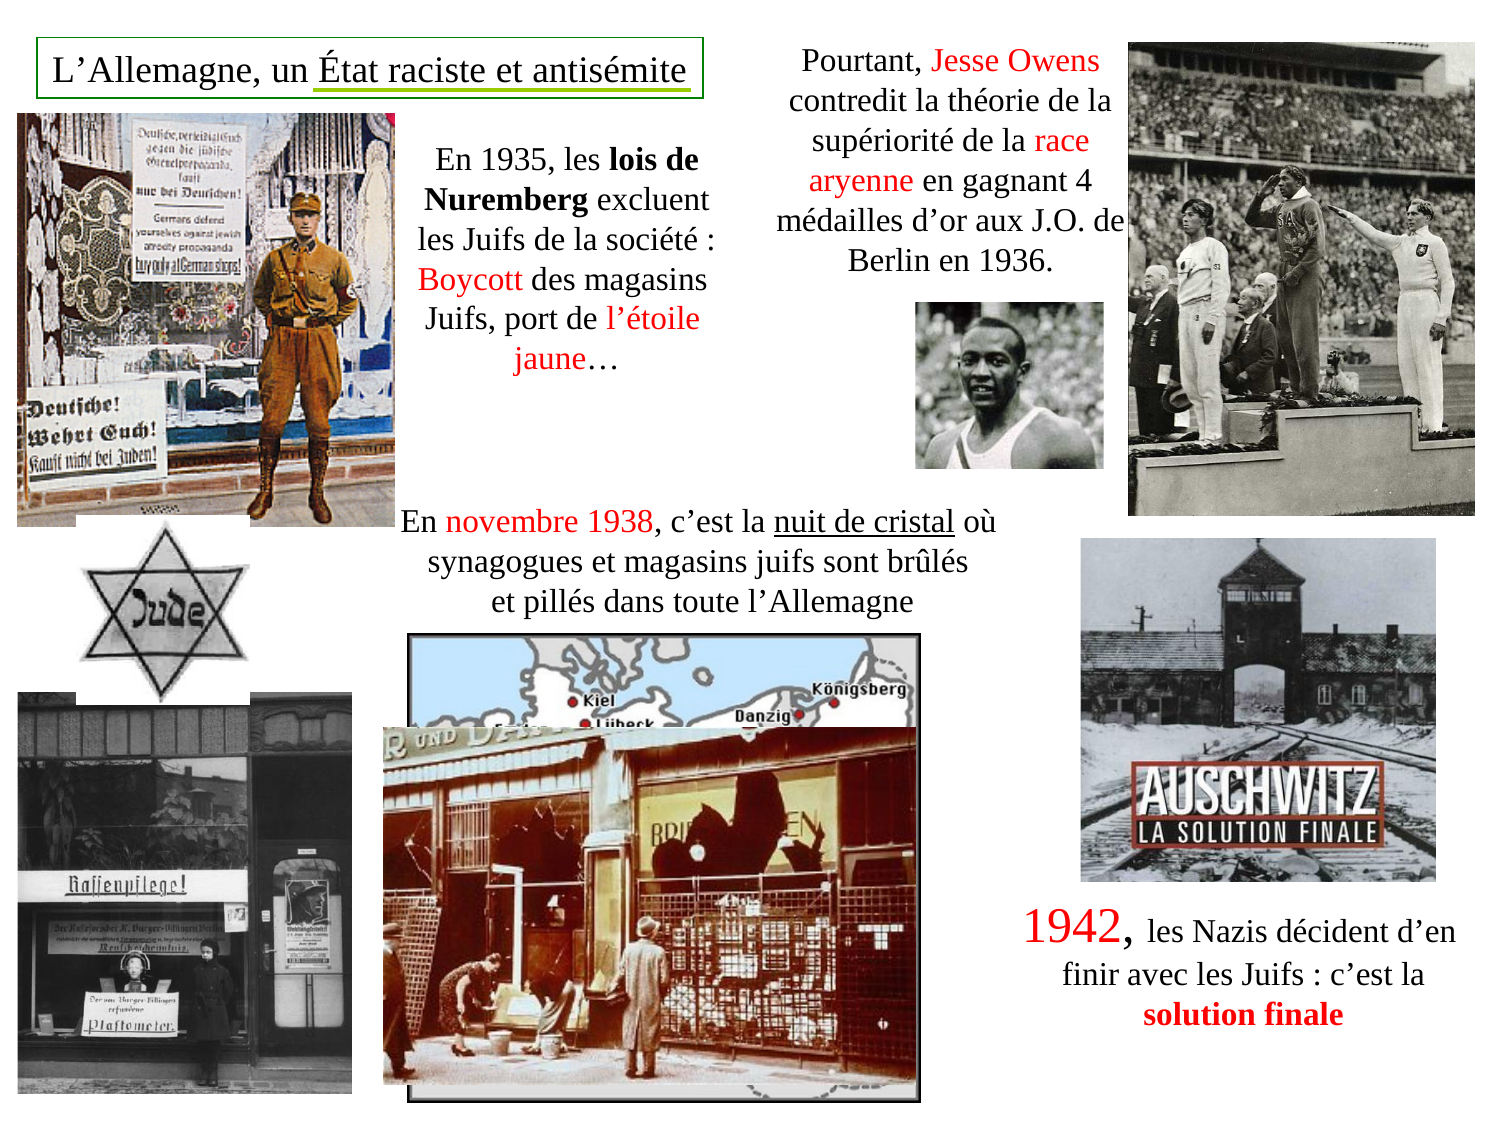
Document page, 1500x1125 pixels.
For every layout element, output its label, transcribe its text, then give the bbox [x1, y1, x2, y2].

picture [1128, 42, 1475, 516]
text_box En 1935, les lois de Nuremberg excluent les Juifs de la société : Boycott des magasins Juifs, port de l’étoile jaune… [402, 129, 732, 385]
picture [915, 302, 1104, 469]
picture [17, 113, 395, 1094]
text_box En novembre 1938, c’est la nuit de cristal où synagogues et magasins juifs sont brûlés et pillés dans toute l’Allemagne [360, 491, 1046, 627]
picture [383, 633, 921, 1103]
text_box 1942, les Nazis décident d’en finir avec les Juifs : c’est la solution finale [1007, 884, 1481, 1041]
text_box Pourtant, Jesse Owens contredit la théorie de la supériorité de la race aryenne en gagnant 4 médailles d’or aux J.O. de Berlin en 1936. [750, 30, 1152, 286]
text_box L’Allemagne, un État raciste et antisémite [37, 37, 703, 98]
picture [1080, 538, 1436, 882]
